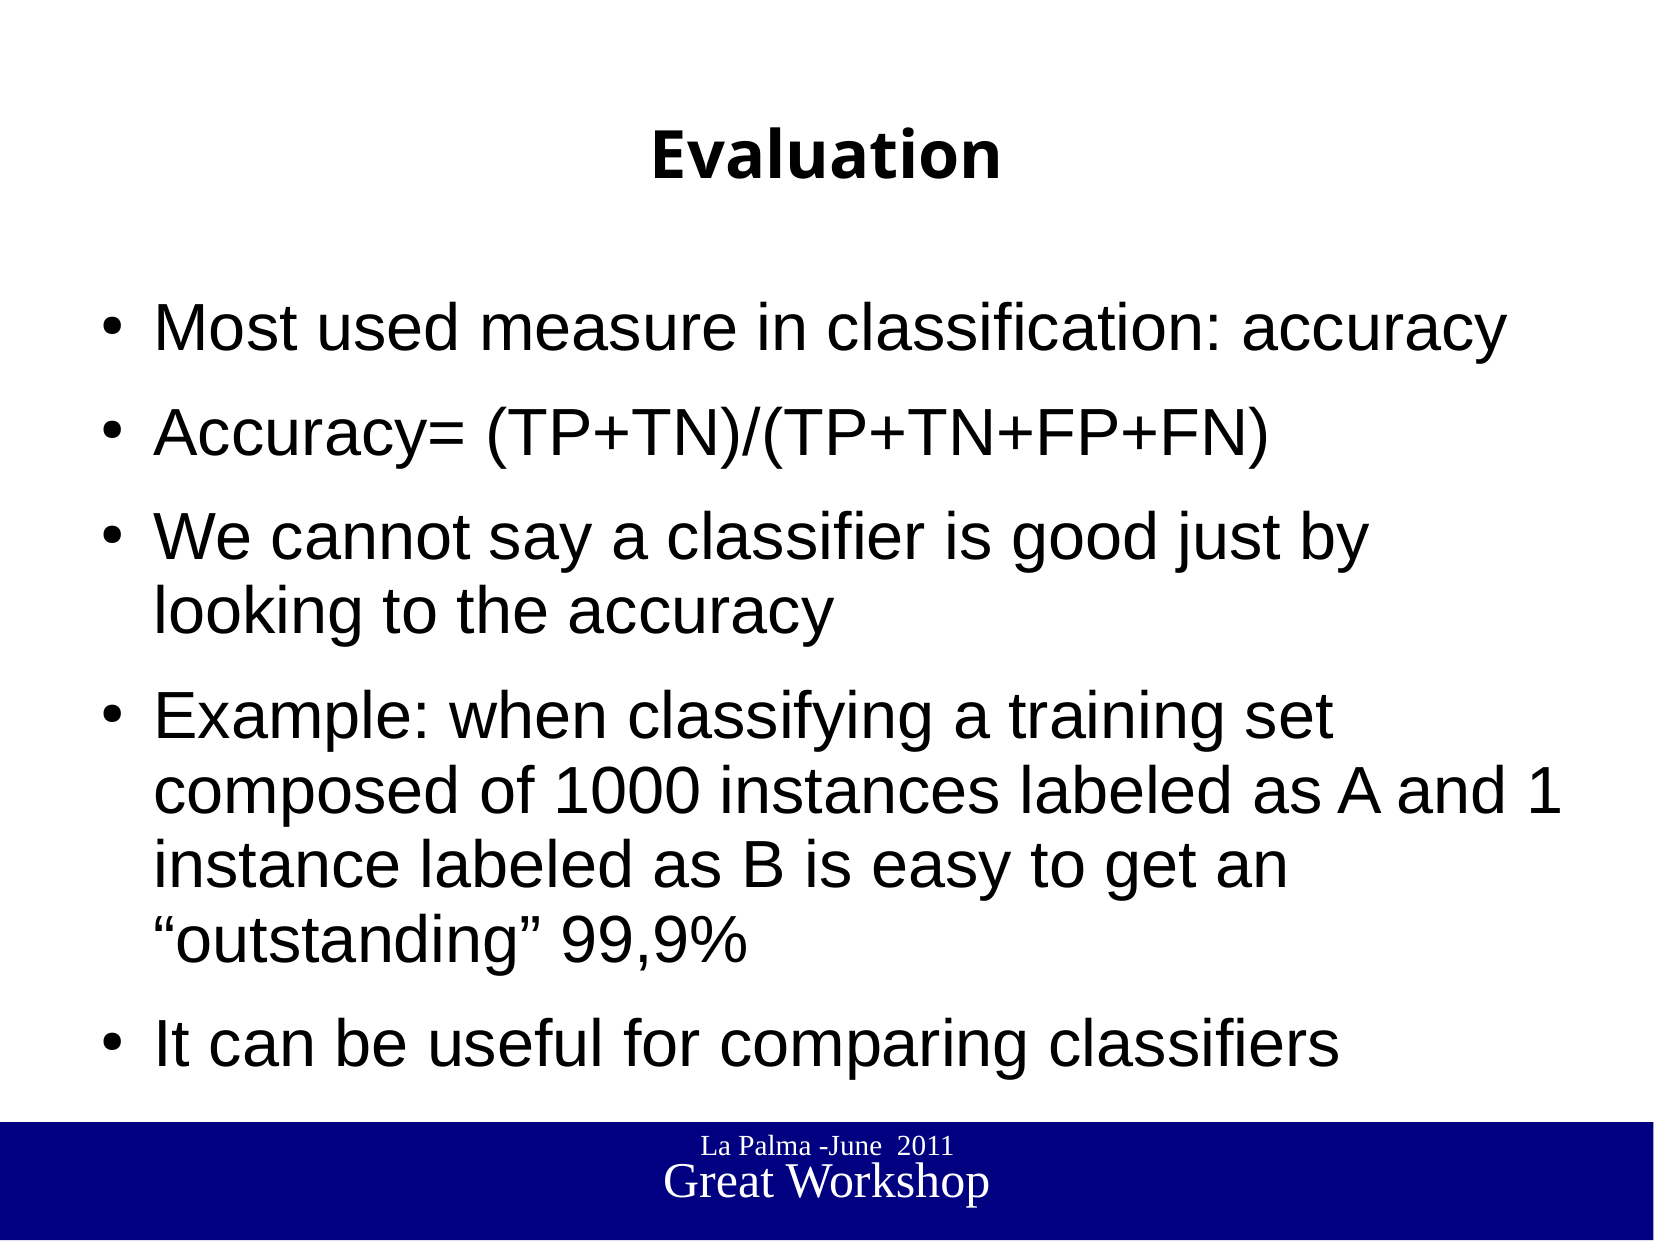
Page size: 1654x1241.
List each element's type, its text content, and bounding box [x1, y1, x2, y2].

title Evaluation [82, 49, 1571, 257]
list Most used measure in classification: accuracy Accuracy= (TP+TN)/(TP+TN+FP+FN) We cannot say a classifier is good just by looking to the accuracy Example: when classifying a training set composed of 1000 instances labeled as A and 1 instance labeled as B is easy to get an “outstanding” 99,9% It can be useful for comparing classifiers [82, 290, 1571, 1186]
